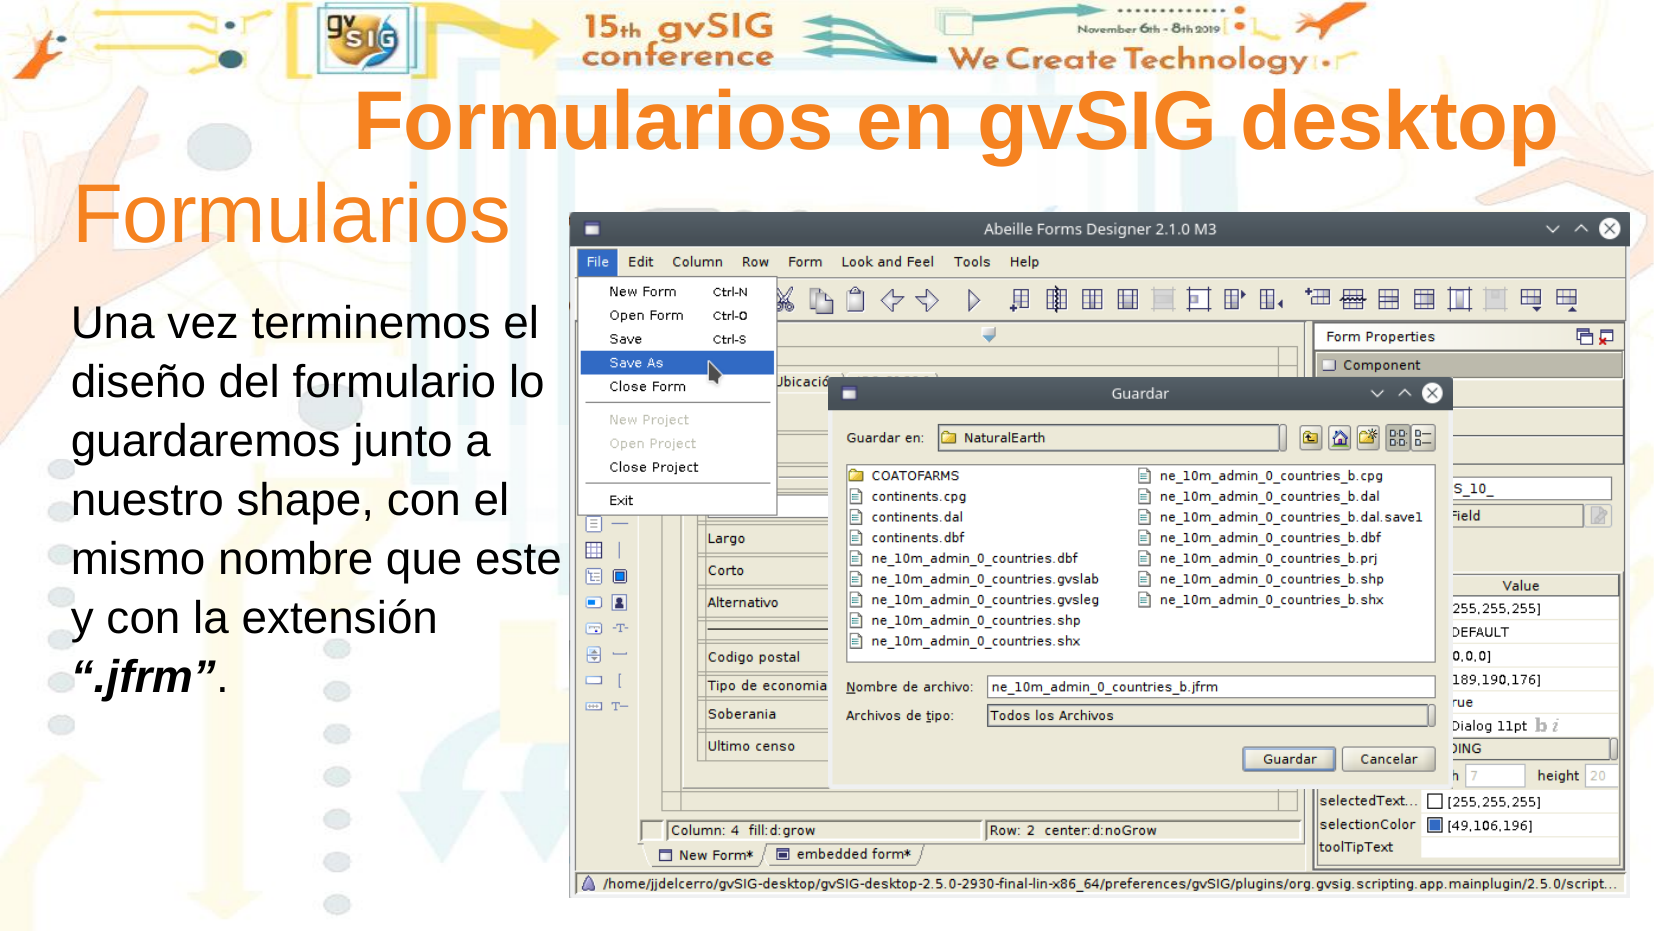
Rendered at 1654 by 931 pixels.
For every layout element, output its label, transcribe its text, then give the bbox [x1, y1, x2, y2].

title Formularios [72, 167, 1561, 261]
title Formularios en gvSIG desktop [72, 73, 1561, 167]
text_box Una vez terminemos el diseño del formulario lo guardaremos junto a nuestro shape, con el mismo nombre que este y con la extensión “.jfrm”. [35, 289, 569, 839]
picture [0, 0, 1654, 931]
